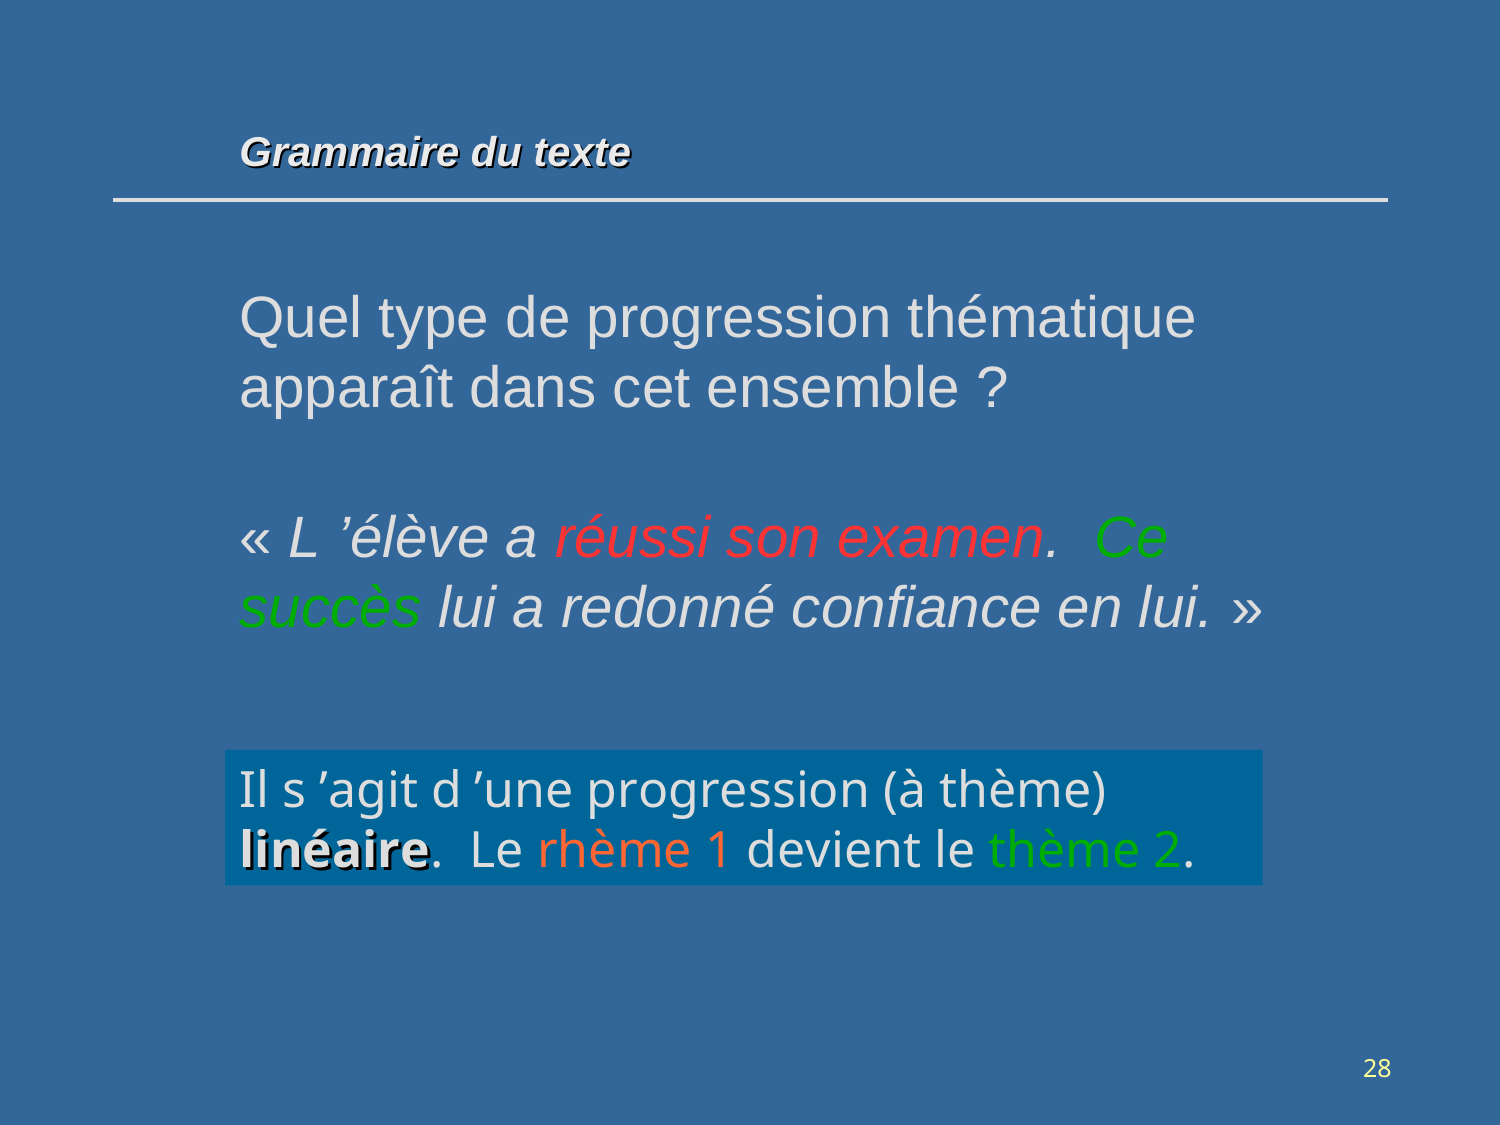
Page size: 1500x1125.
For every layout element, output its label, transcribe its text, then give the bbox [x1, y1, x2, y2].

text_box Quel type de progression thématique apparaît dans cet ensemble ? « L ’élève a réussi son examen. Ce succès lui a redonné confiance en lui. » [225, 271, 1363, 647]
text_box Il s ’agit d ’une progression (à thème) linéaire. Le rhème 1 devient le thème 2. [225, 749, 1263, 886]
text_box Grammaire du texte [224, 116, 647, 183]
